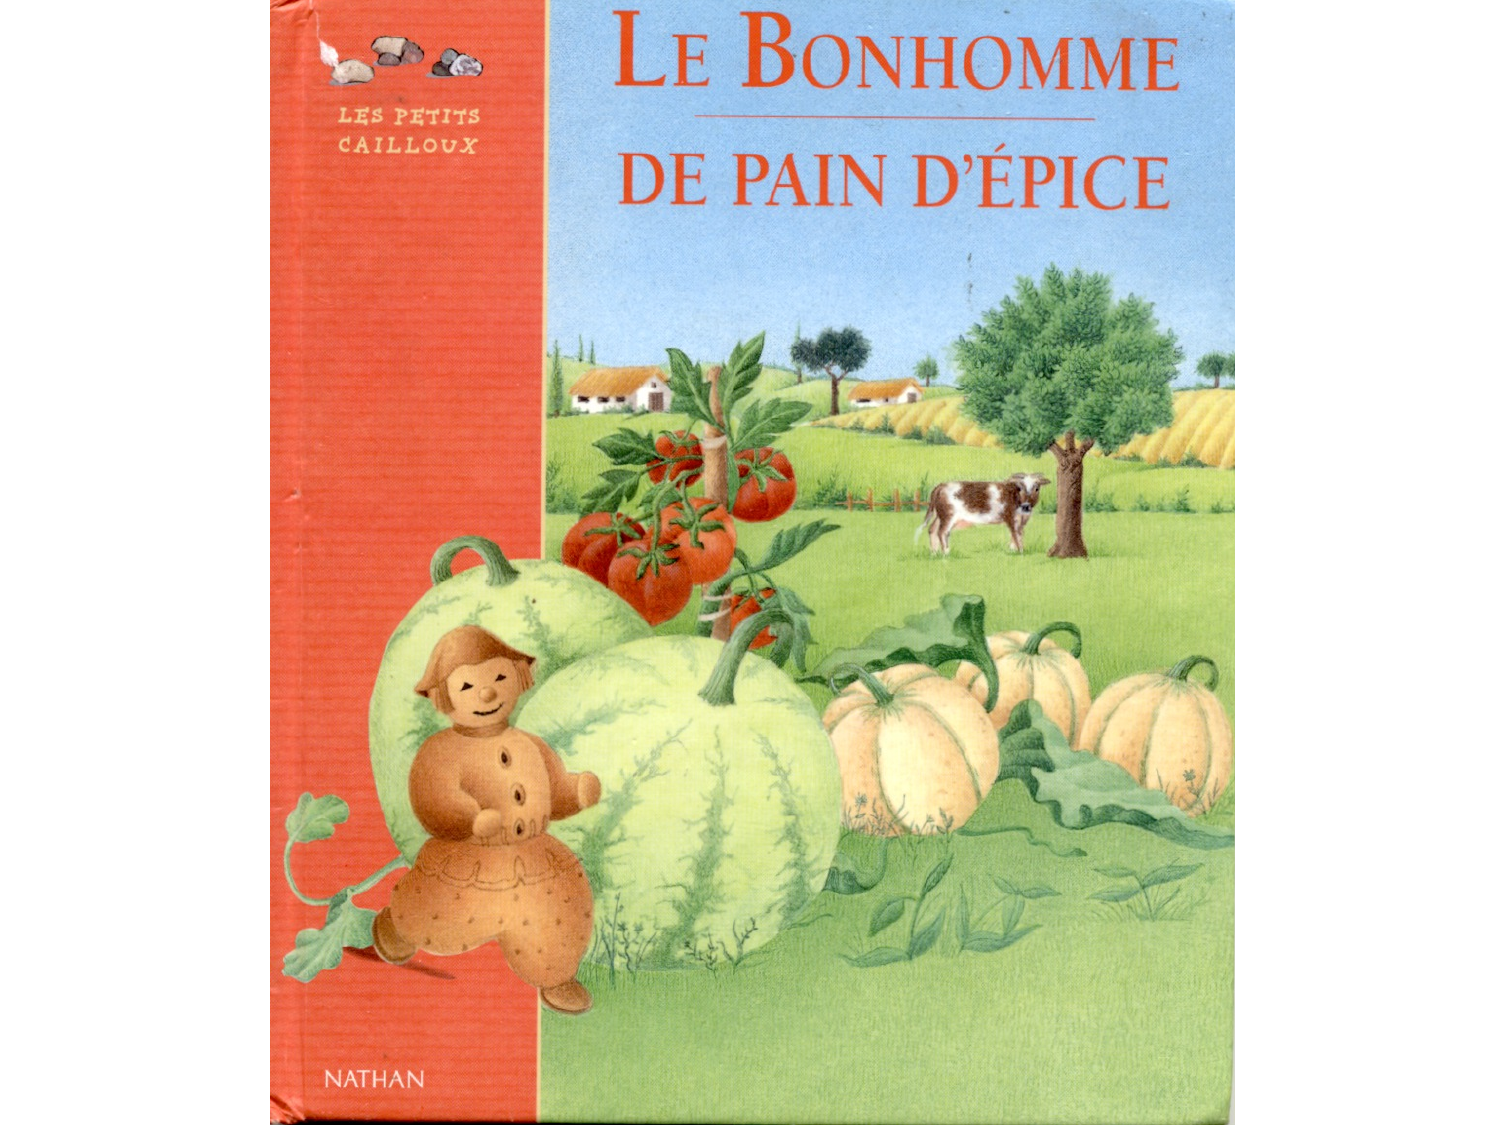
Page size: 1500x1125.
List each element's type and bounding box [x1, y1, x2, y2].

picture [270, 0, 1235, 1125]
